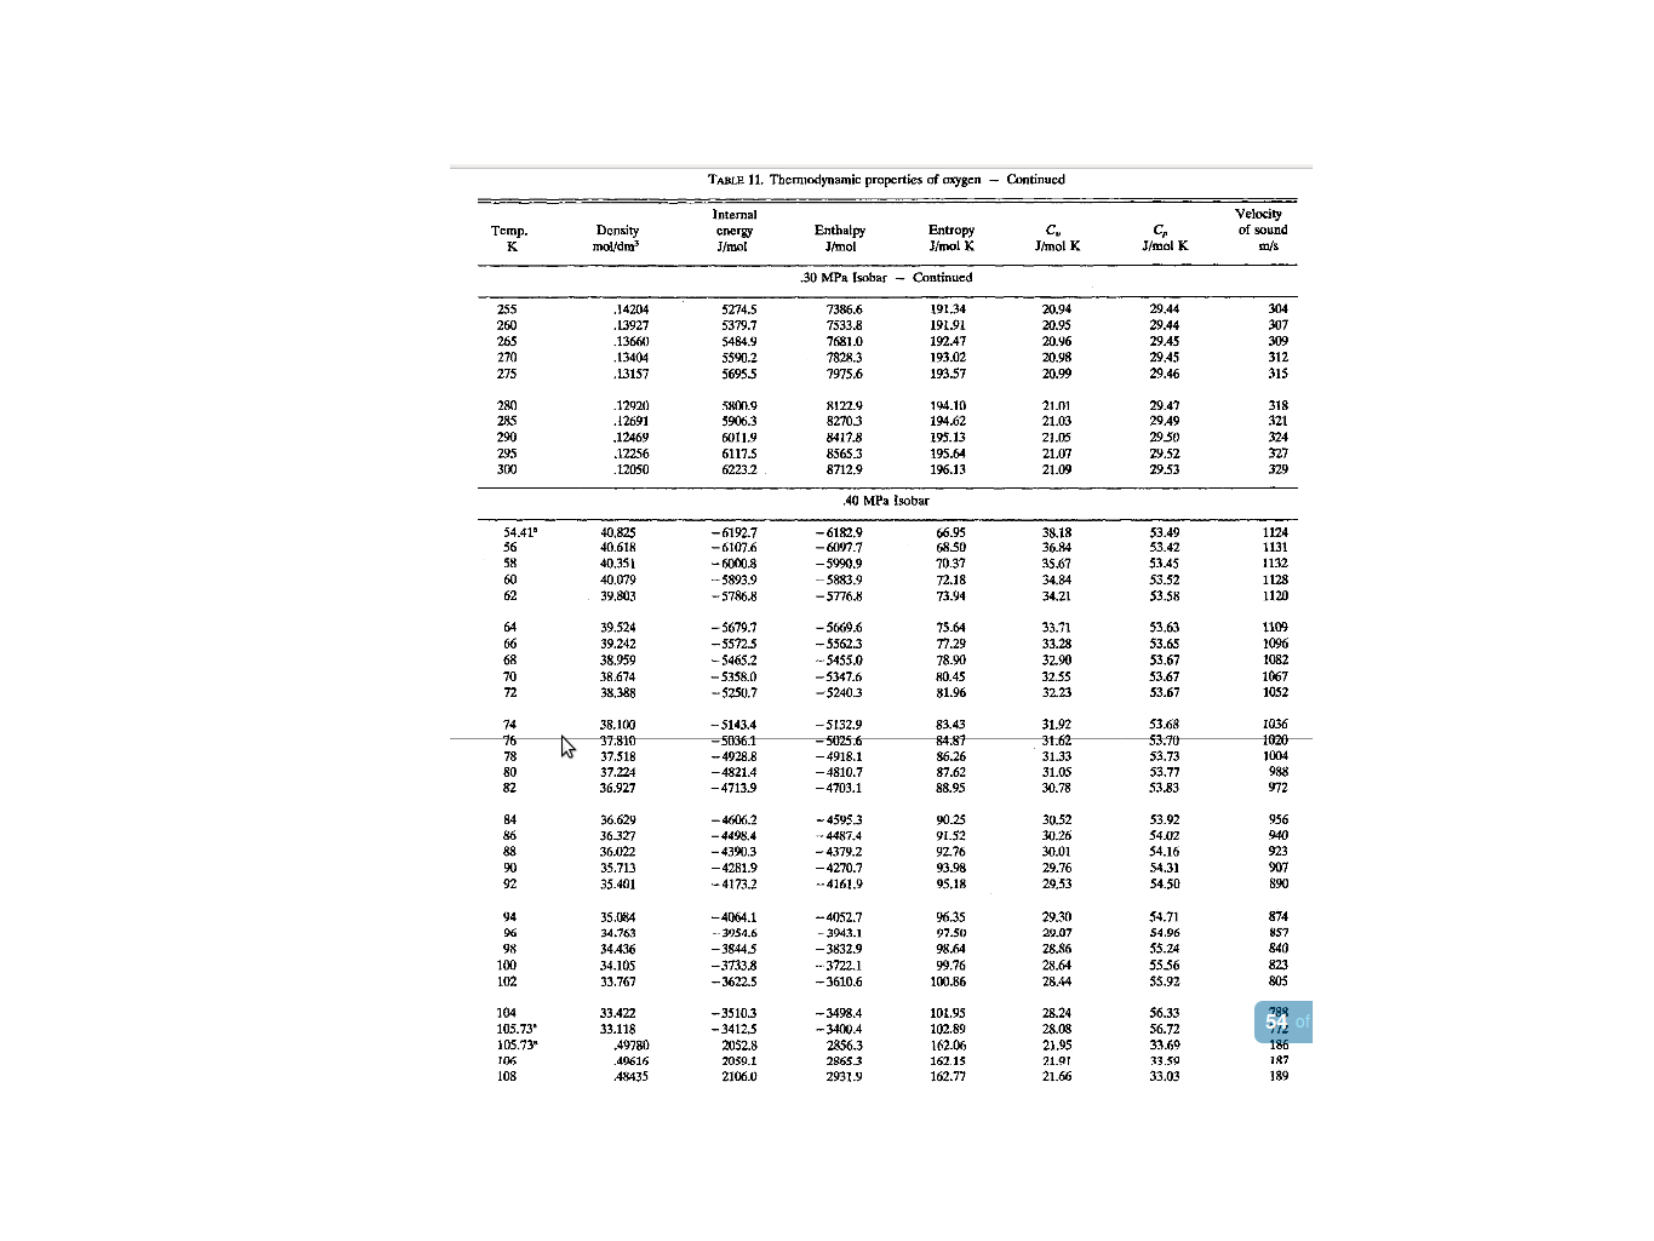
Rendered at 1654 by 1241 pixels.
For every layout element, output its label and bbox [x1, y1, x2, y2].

picture [450, 163, 1313, 1094]
